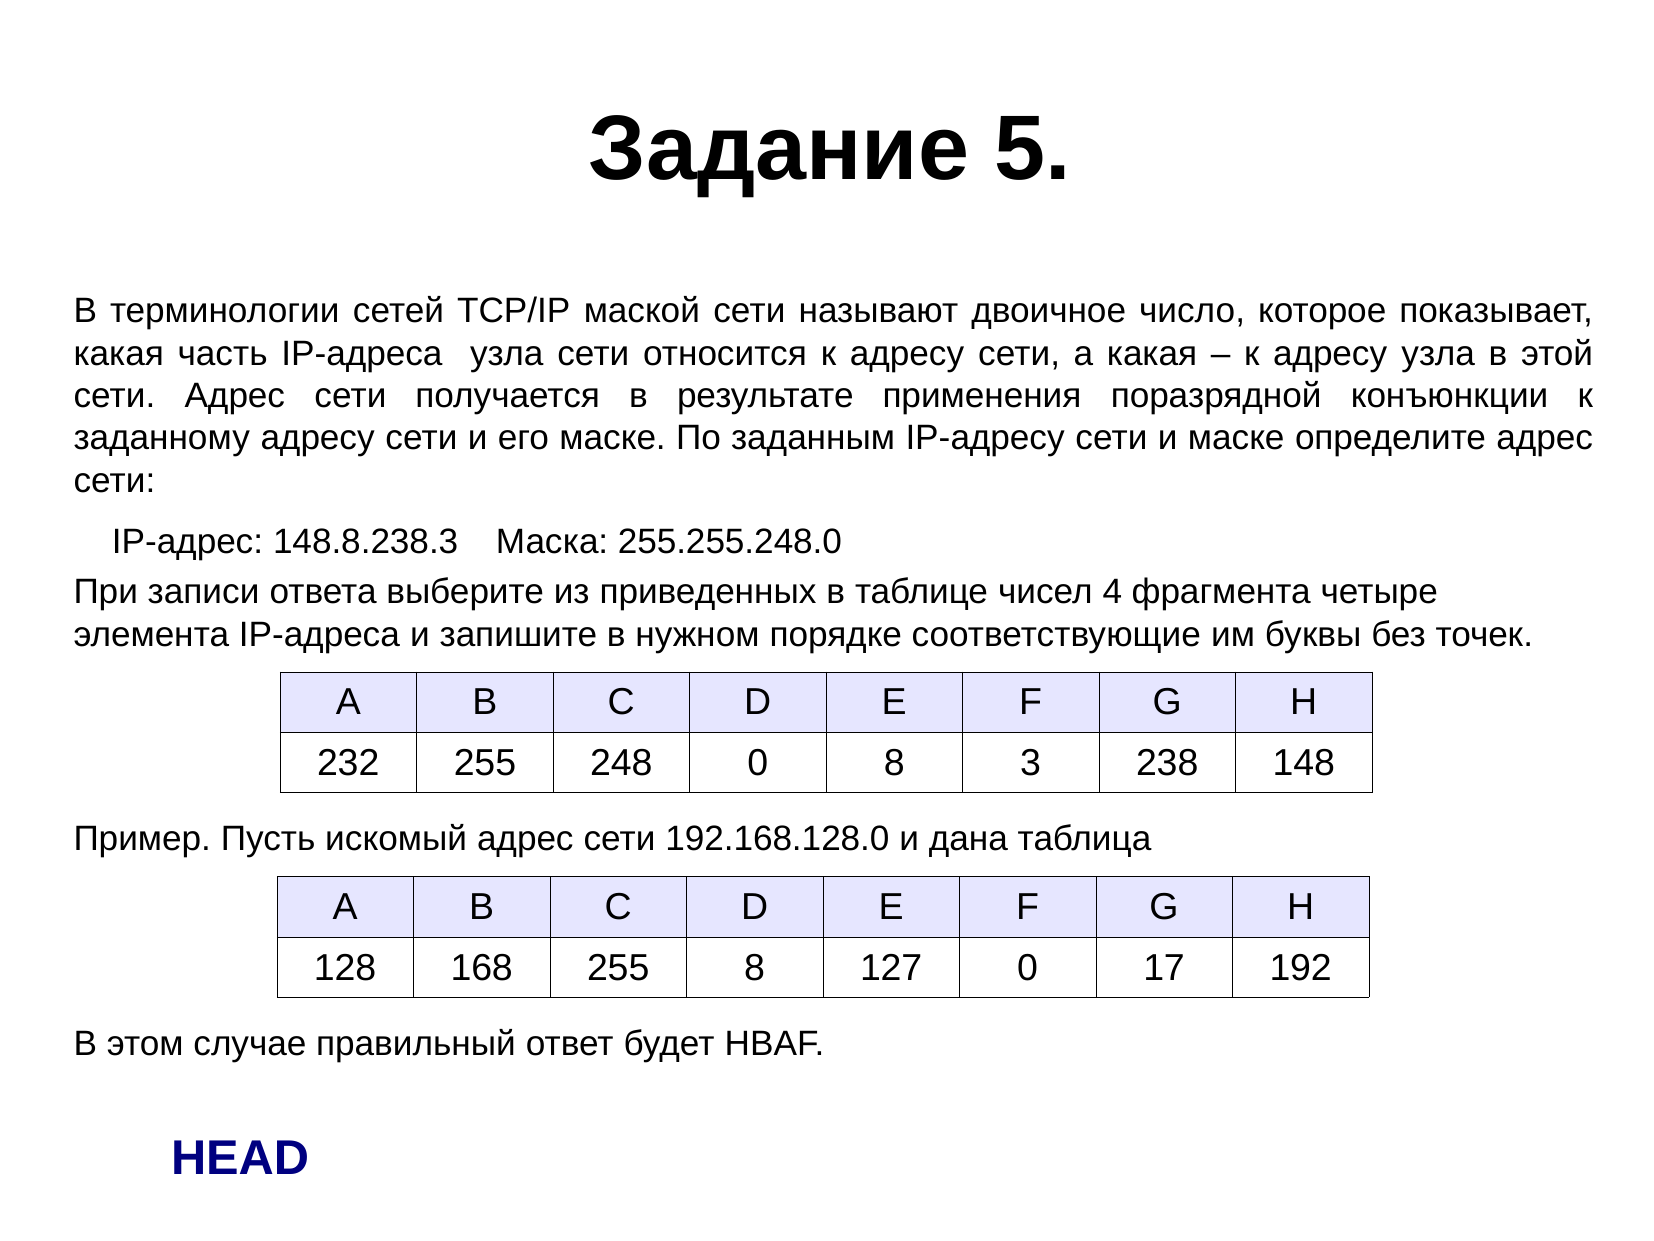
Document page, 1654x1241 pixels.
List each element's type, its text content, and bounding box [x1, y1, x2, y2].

table_cell 232 [281, 733, 416, 792]
table_header H [1236, 673, 1372, 732]
table_header E [827, 673, 962, 732]
table_cell 8 [827, 733, 962, 792]
table_cell 3 [963, 733, 1099, 792]
table_cell 148 [1236, 733, 1372, 792]
table_header E [824, 877, 959, 937]
table_header C [554, 673, 689, 732]
table_cell 0 [690, 733, 826, 792]
table_header G [1097, 877, 1232, 937]
table_header H [1233, 877, 1369, 937]
table_header B [417, 673, 553, 732]
table_header C [551, 877, 686, 937]
table_header F [963, 673, 1099, 732]
table_cell 192 [1233, 938, 1369, 997]
table_header D [690, 673, 826, 732]
table_header A [278, 877, 413, 937]
table_cell 255 [551, 938, 686, 997]
table_header G [1100, 673, 1235, 732]
table_cell 0 [960, 938, 1096, 997]
table_header A [281, 673, 416, 732]
table_cell 8 [687, 938, 823, 997]
table_header B [414, 877, 550, 937]
table_cell 168 [414, 938, 550, 997]
list В терминологии сетей TCP/IP маской сети называют двоичное число, которое показывает, какая часть IP-адреса узла сети относится к адресу сети, а какая – к адресу узла в этой сети. Адрес сети получается в результате применения поразрядной конъюнкции к заданному адресу сети и его маске. По заданным IP-адресу сети и маске определите адрес сети: IP-адрес: 148.8.238.3 Маска: 255.255.248.0 При записи ответа выберите из приведенных в таблице чисел 4 фрагмента четыре элемента IP-адреса и запишите в нужном порядке соответствующие им буквы без точек. Пример. Пусть искомый адрес сети 192.168.128.0 и дана таблица В этом случае правильный ответ будет HBAF. HEAD [58, 280, 1609, 1205]
table_cell 248 [554, 733, 689, 792]
table_cell 127 [824, 938, 959, 997]
table_header D [687, 877, 823, 937]
table_cell 238 [1100, 733, 1235, 792]
title Задание 5. [82, 68, 1571, 280]
table_cell 128 [278, 938, 413, 997]
table_cell 17 [1097, 938, 1232, 997]
table_header F [960, 877, 1096, 937]
table_cell 255 [417, 733, 553, 792]
